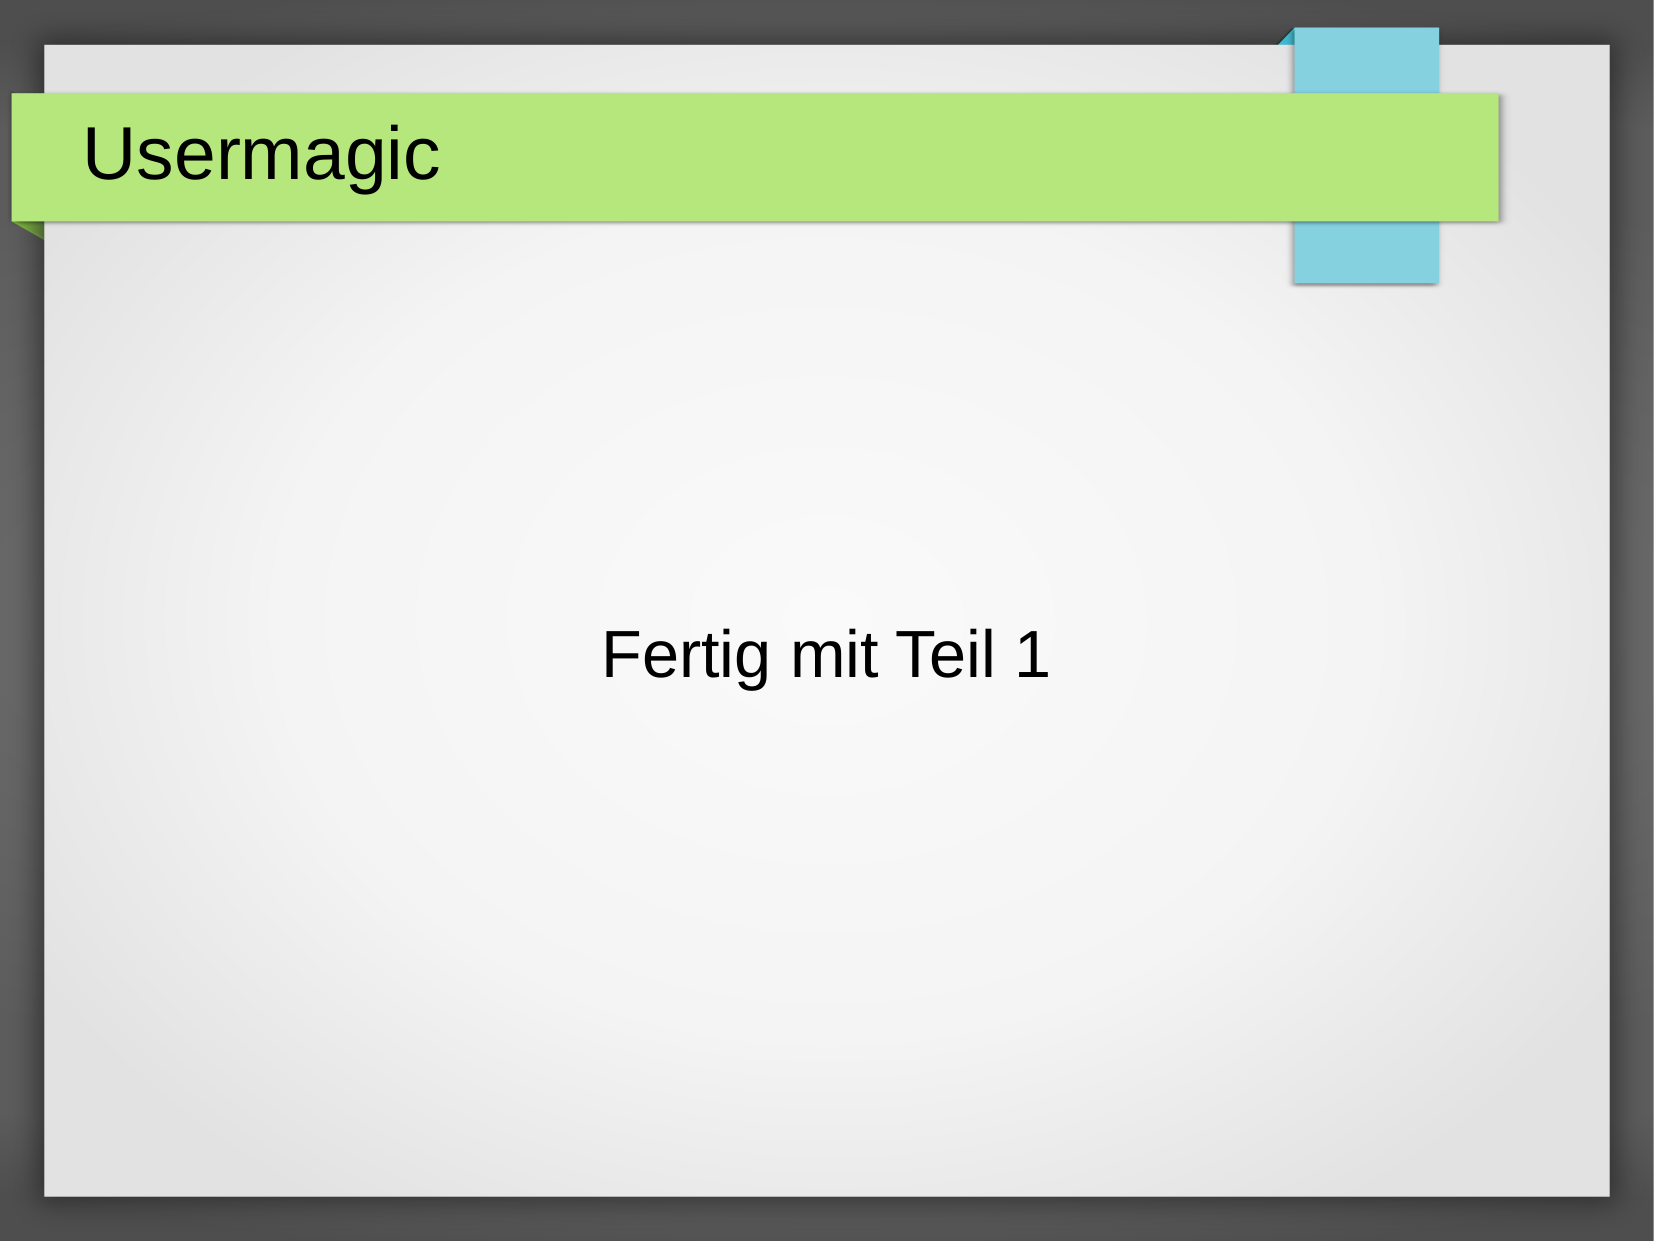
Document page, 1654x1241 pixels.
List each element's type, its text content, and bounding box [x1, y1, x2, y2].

title Usermagic [82, 94, 1264, 213]
picture [0, 0, 1654, 1241]
subtitle Fertig mit Teil 1 [82, 295, 1571, 1015]
